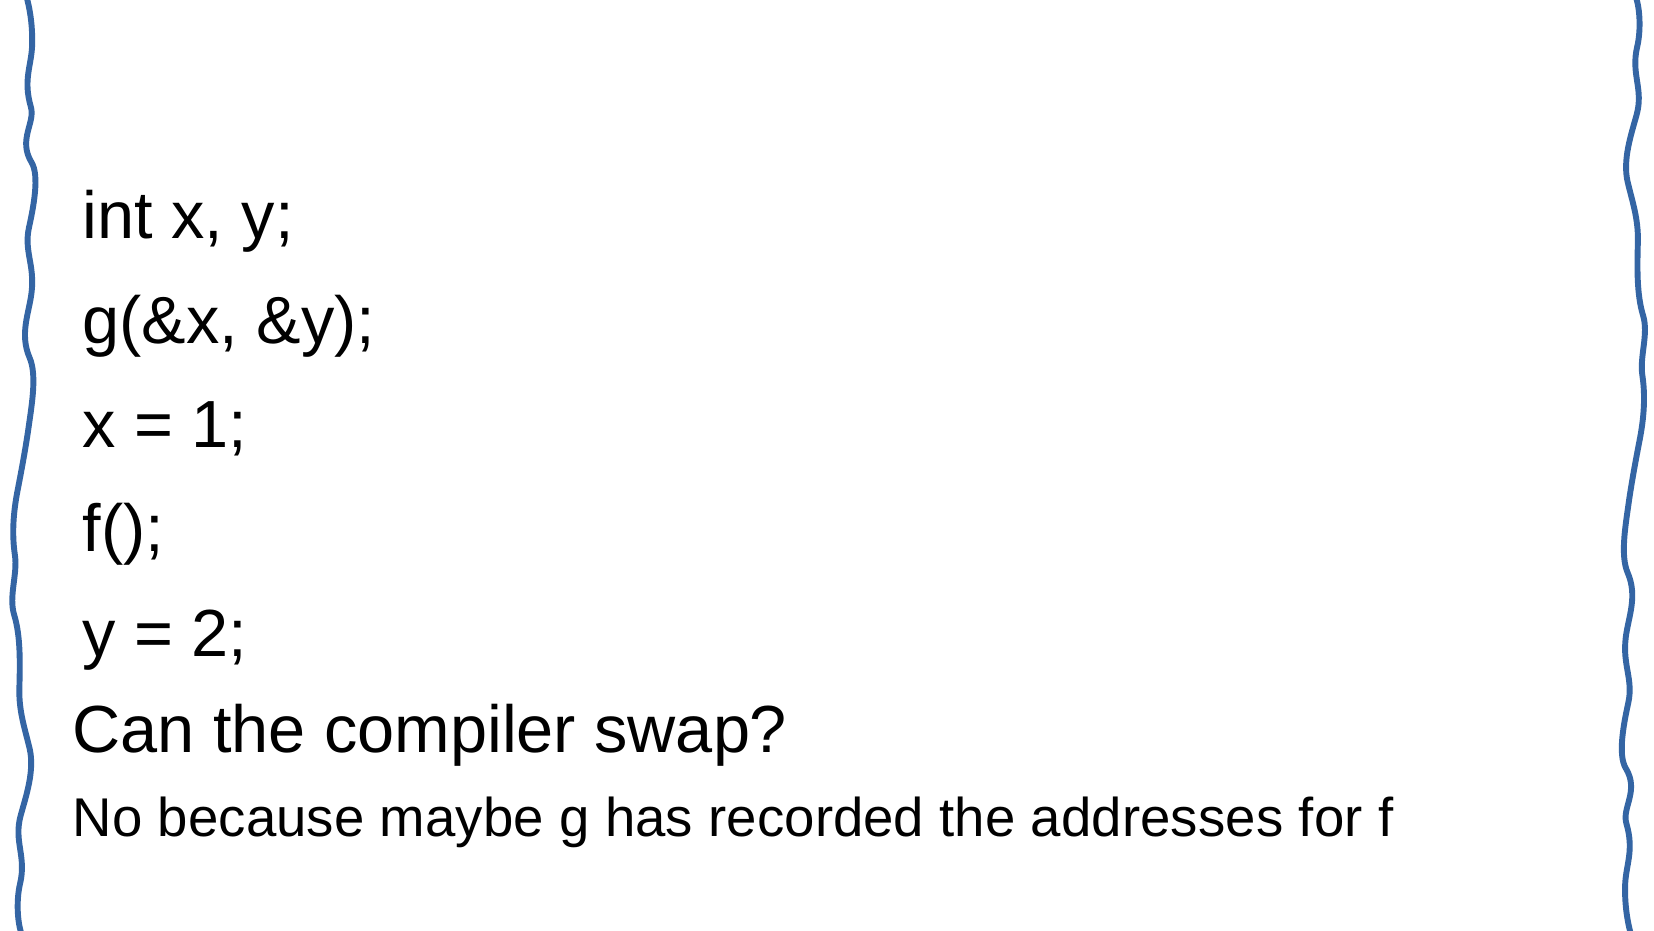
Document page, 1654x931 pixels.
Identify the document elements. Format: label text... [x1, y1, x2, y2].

list Can the compiler swap? [72, 692, 1579, 786]
list int x, y; g(&x, &y); x = 1; f(); y = 2; [82, 74, 809, 692]
list No because maybe g has recorded the addresses for f [72, 786, 1607, 888]
